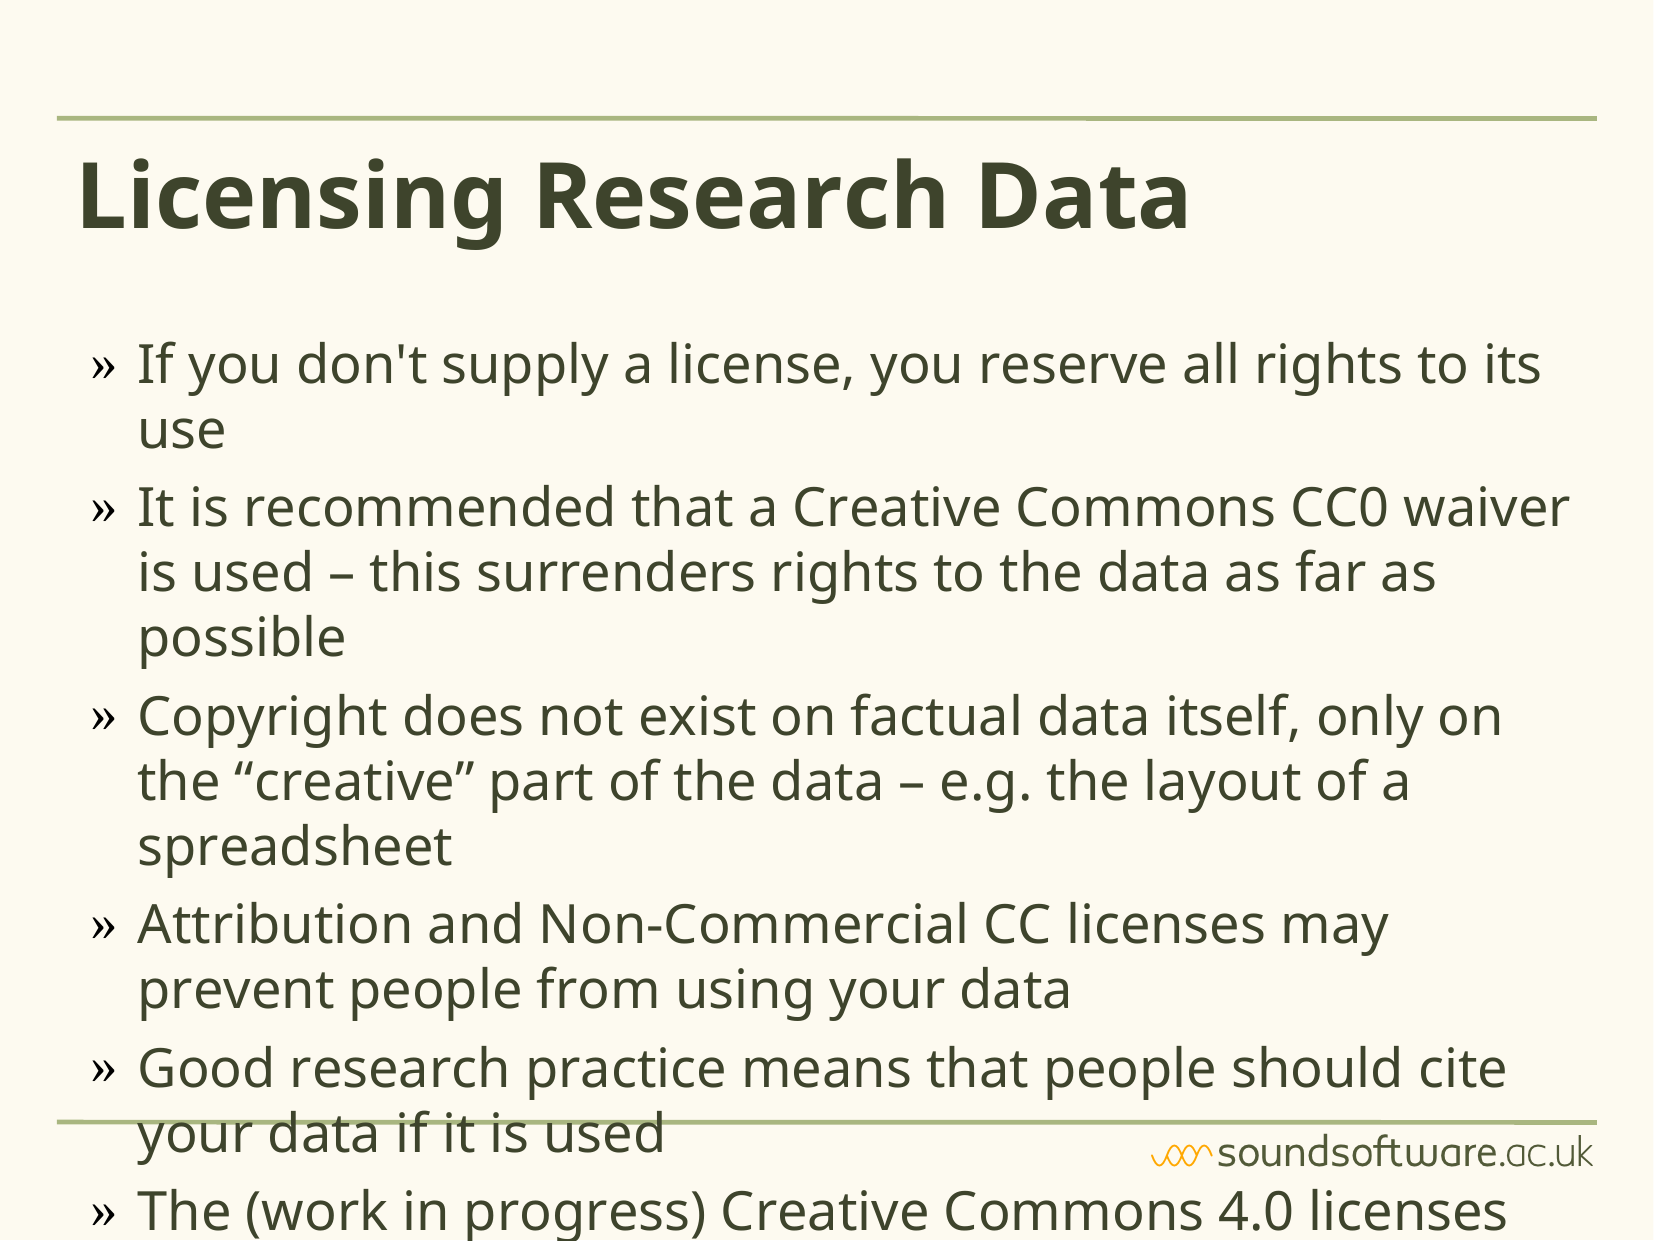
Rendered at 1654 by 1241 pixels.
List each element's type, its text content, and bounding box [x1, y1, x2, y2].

list If you don't supply a license, you reserve all rights to its use It is recommended that a Creative Commons CC0 waiver is used – this surrenders rights to the data as far as possible Copyright does not exist on factual data itself, only on the “creative” part of the data – e.g. the layout of a spreadsheet Attribution and Non-Commercial CC licenses may prevent people from using your data Good research practice means that people should cite your data if it is used The (work in progress) Creative Commons 4.0 licenses aim to be more data friendly than the current CC 3.0 licenses [59, 321, 1594, 1199]
title Licensing Research Data [59, 109, 1594, 274]
